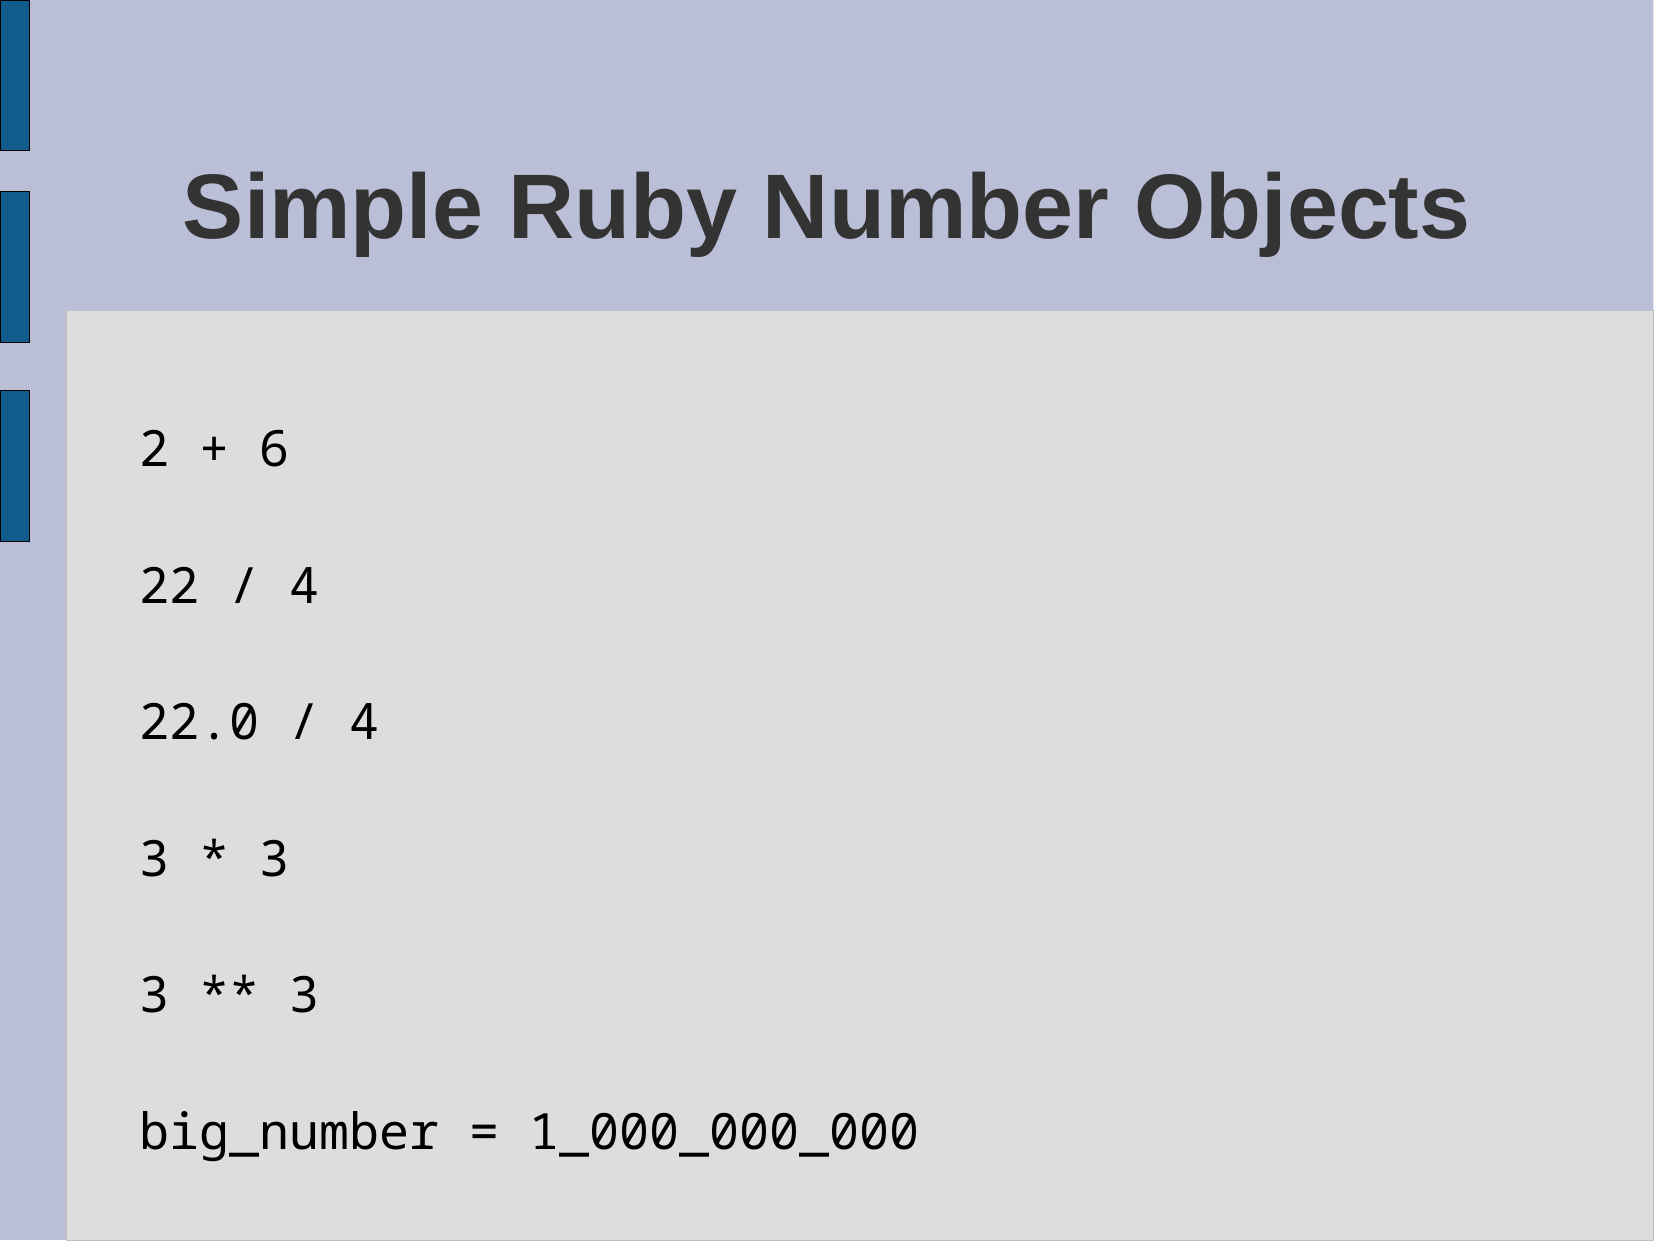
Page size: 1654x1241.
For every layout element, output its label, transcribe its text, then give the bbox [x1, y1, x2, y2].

title Simple Ruby Number Objects [121, 102, 1534, 311]
list 2 + 6 22 / 4 22.0 / 4 3 * 3 3 ** 3 big_number = 1_000_000_000 [121, 344, 1534, 1127]
